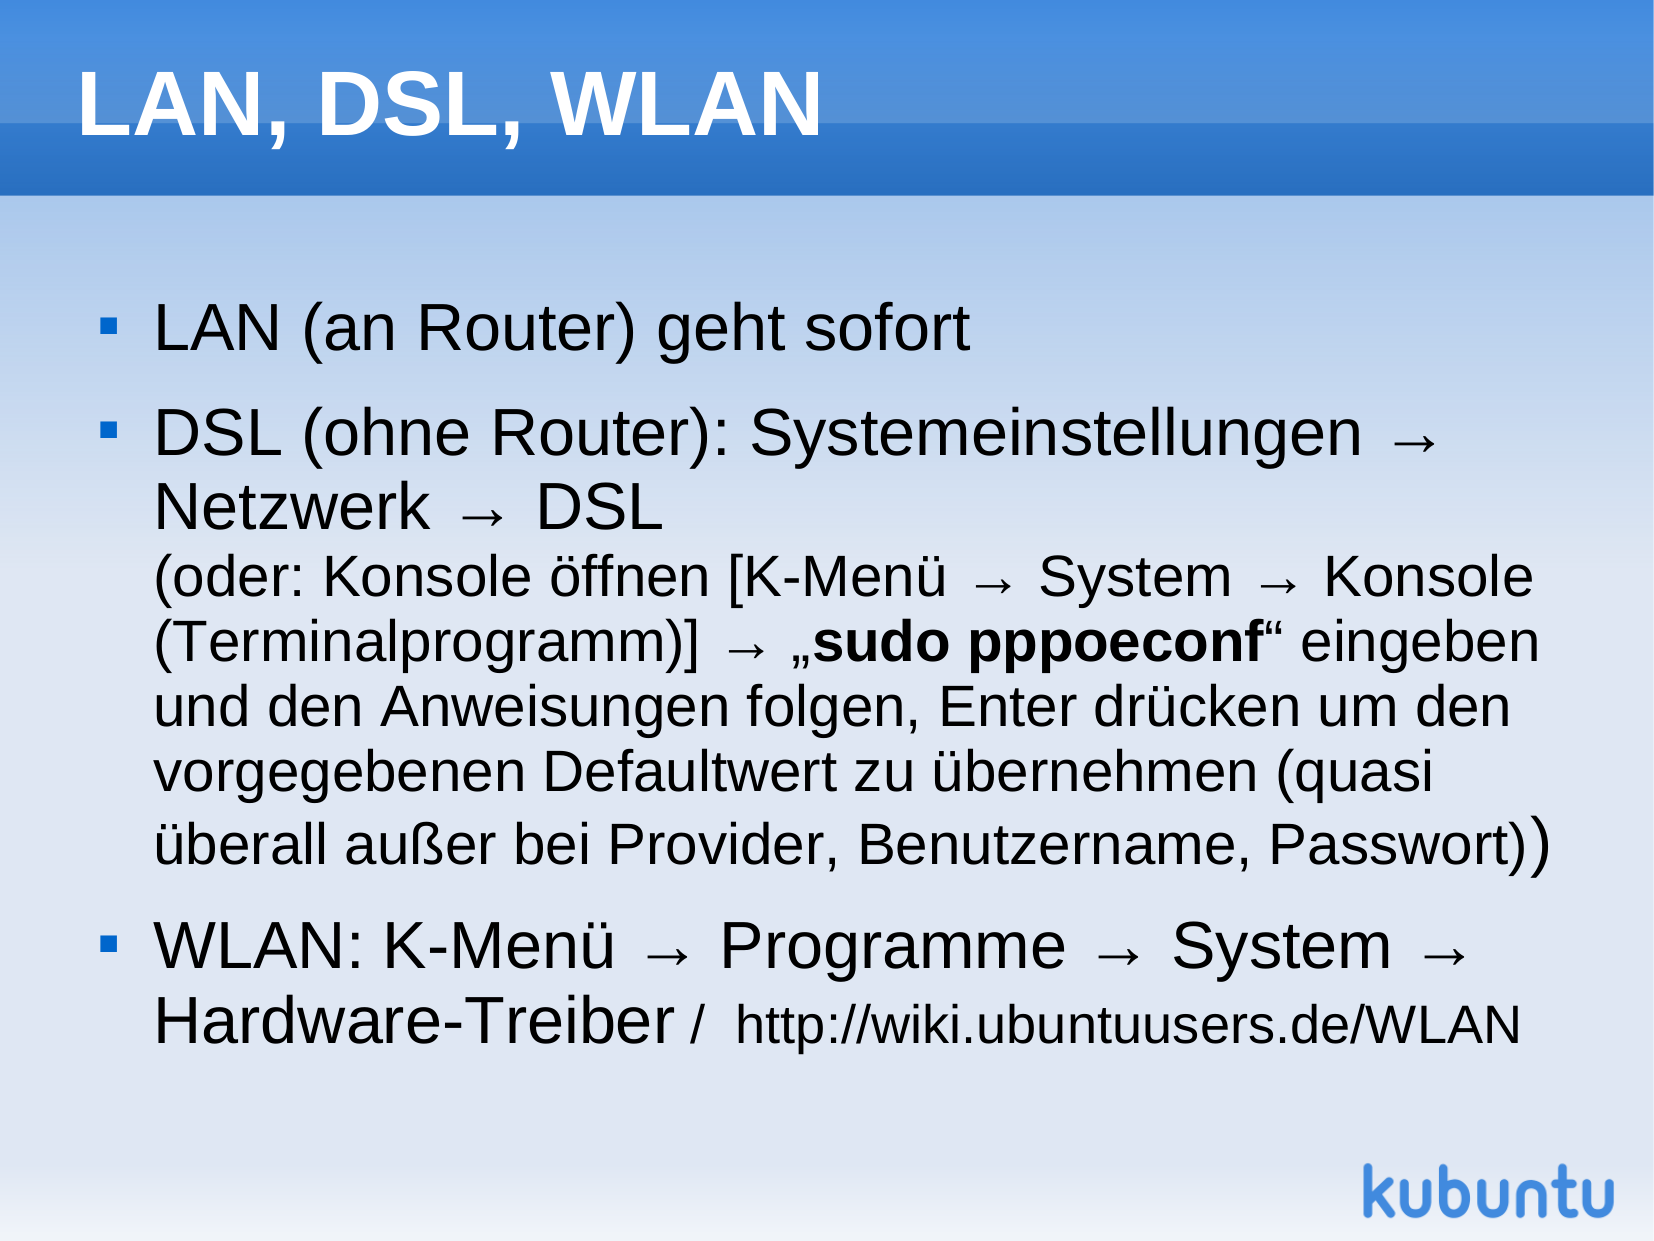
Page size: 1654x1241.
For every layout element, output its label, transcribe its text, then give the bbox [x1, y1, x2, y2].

list LAN (an Router) geht sofort DSL (ohne Router): Systemeinstellungen → Netzwerk → DSL (oder: Konsole öffnen [K-Menü → System → Konsole (Terminalprogramm)] → „sudo pppoeconf“ eingeben und den Anweisungen folgen, Enter drücken um den vorgegebenen Defaultwert zu übernehmen (quasi überall außer bei Provider, Benutzername, Passwort)) WLAN: K-Menü → Programme → System → Hardware-Treiber / http://wiki.ubuntuusers.de/WLAN [82, 290, 1571, 1094]
picture [0, 0, 1654, 1241]
title LAN, DSL, WLAN [76, 0, 1565, 208]
